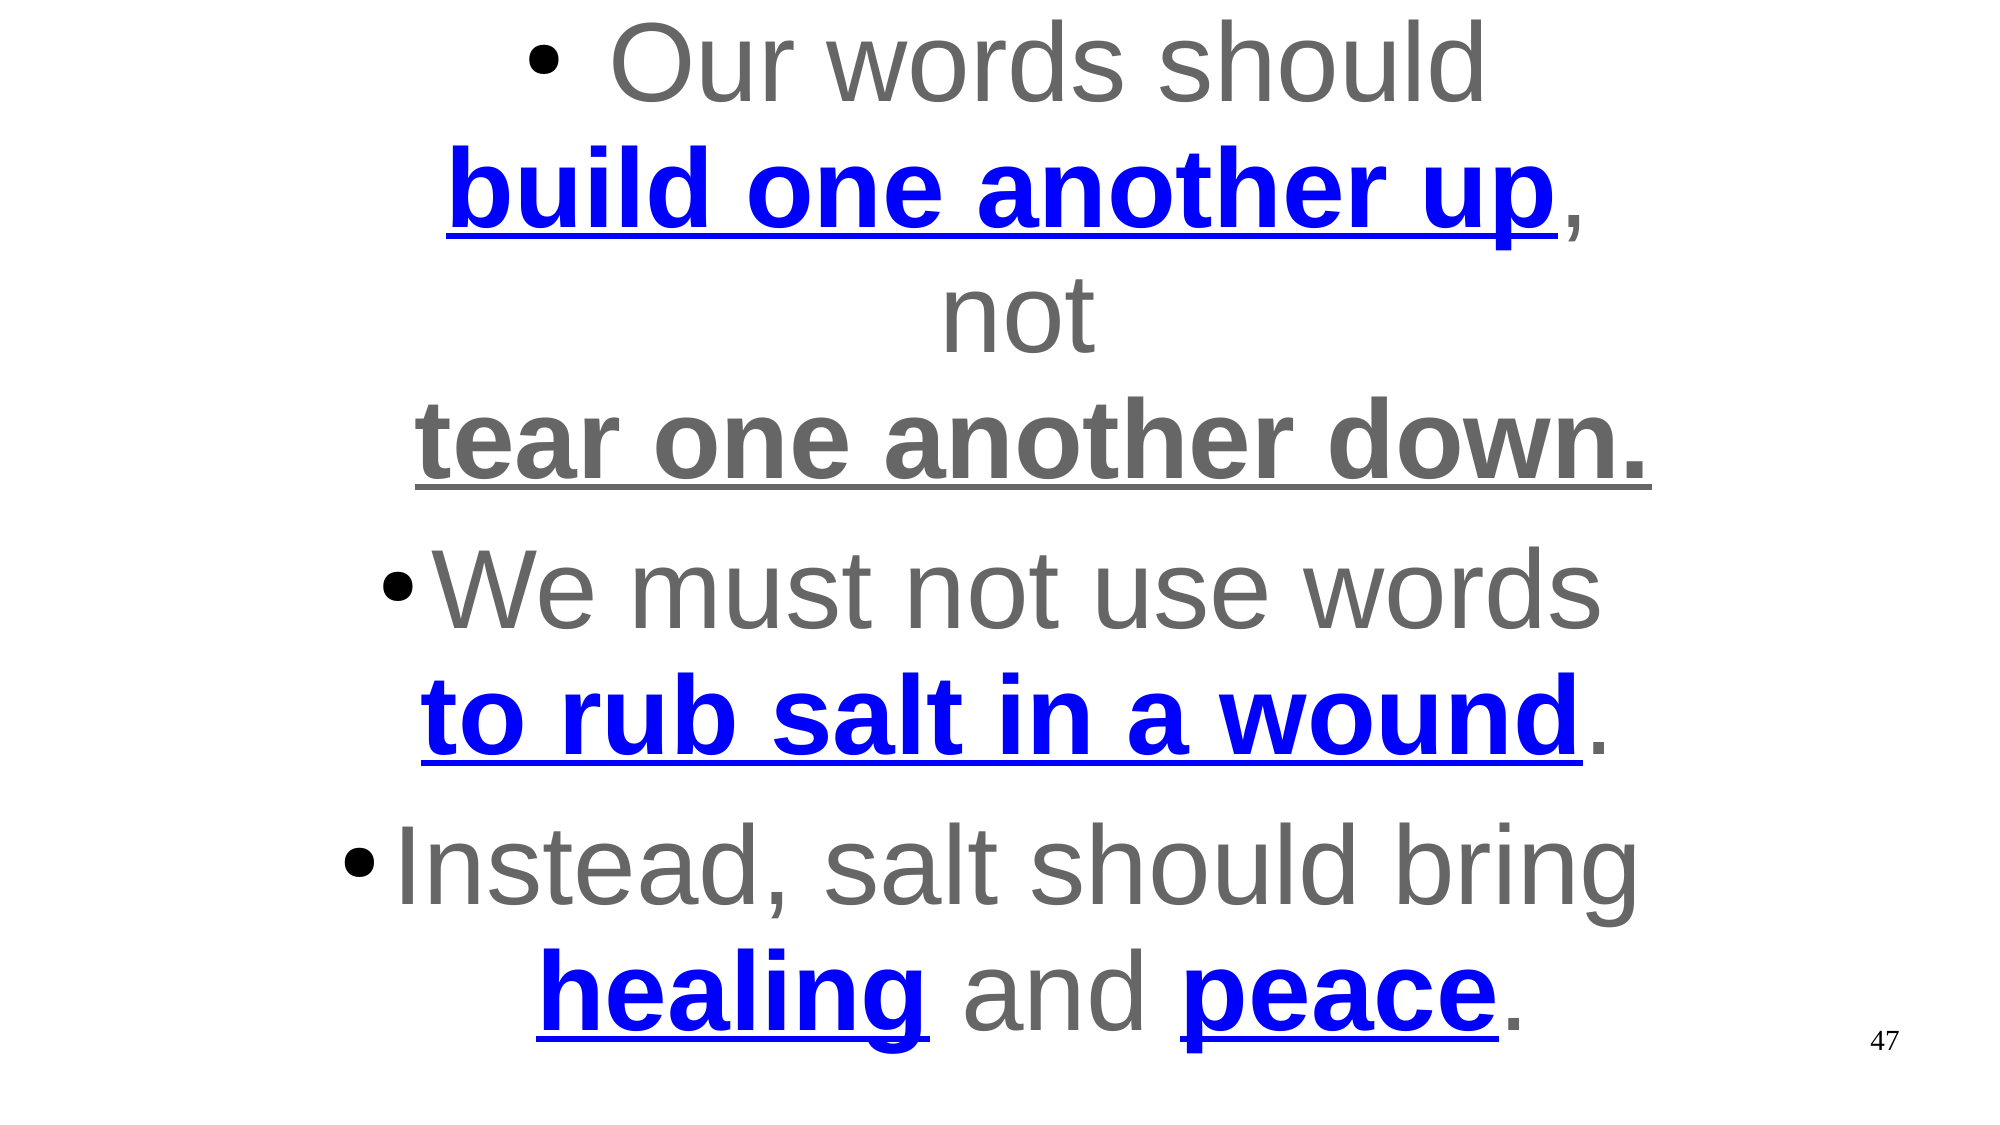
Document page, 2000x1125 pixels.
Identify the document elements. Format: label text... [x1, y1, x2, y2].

list Our words should build one another up, not tear one another down. We must not use words to rub salt in a wound. Instead, salt should bring healing and peace. [0, 0, 1996, 1123]
